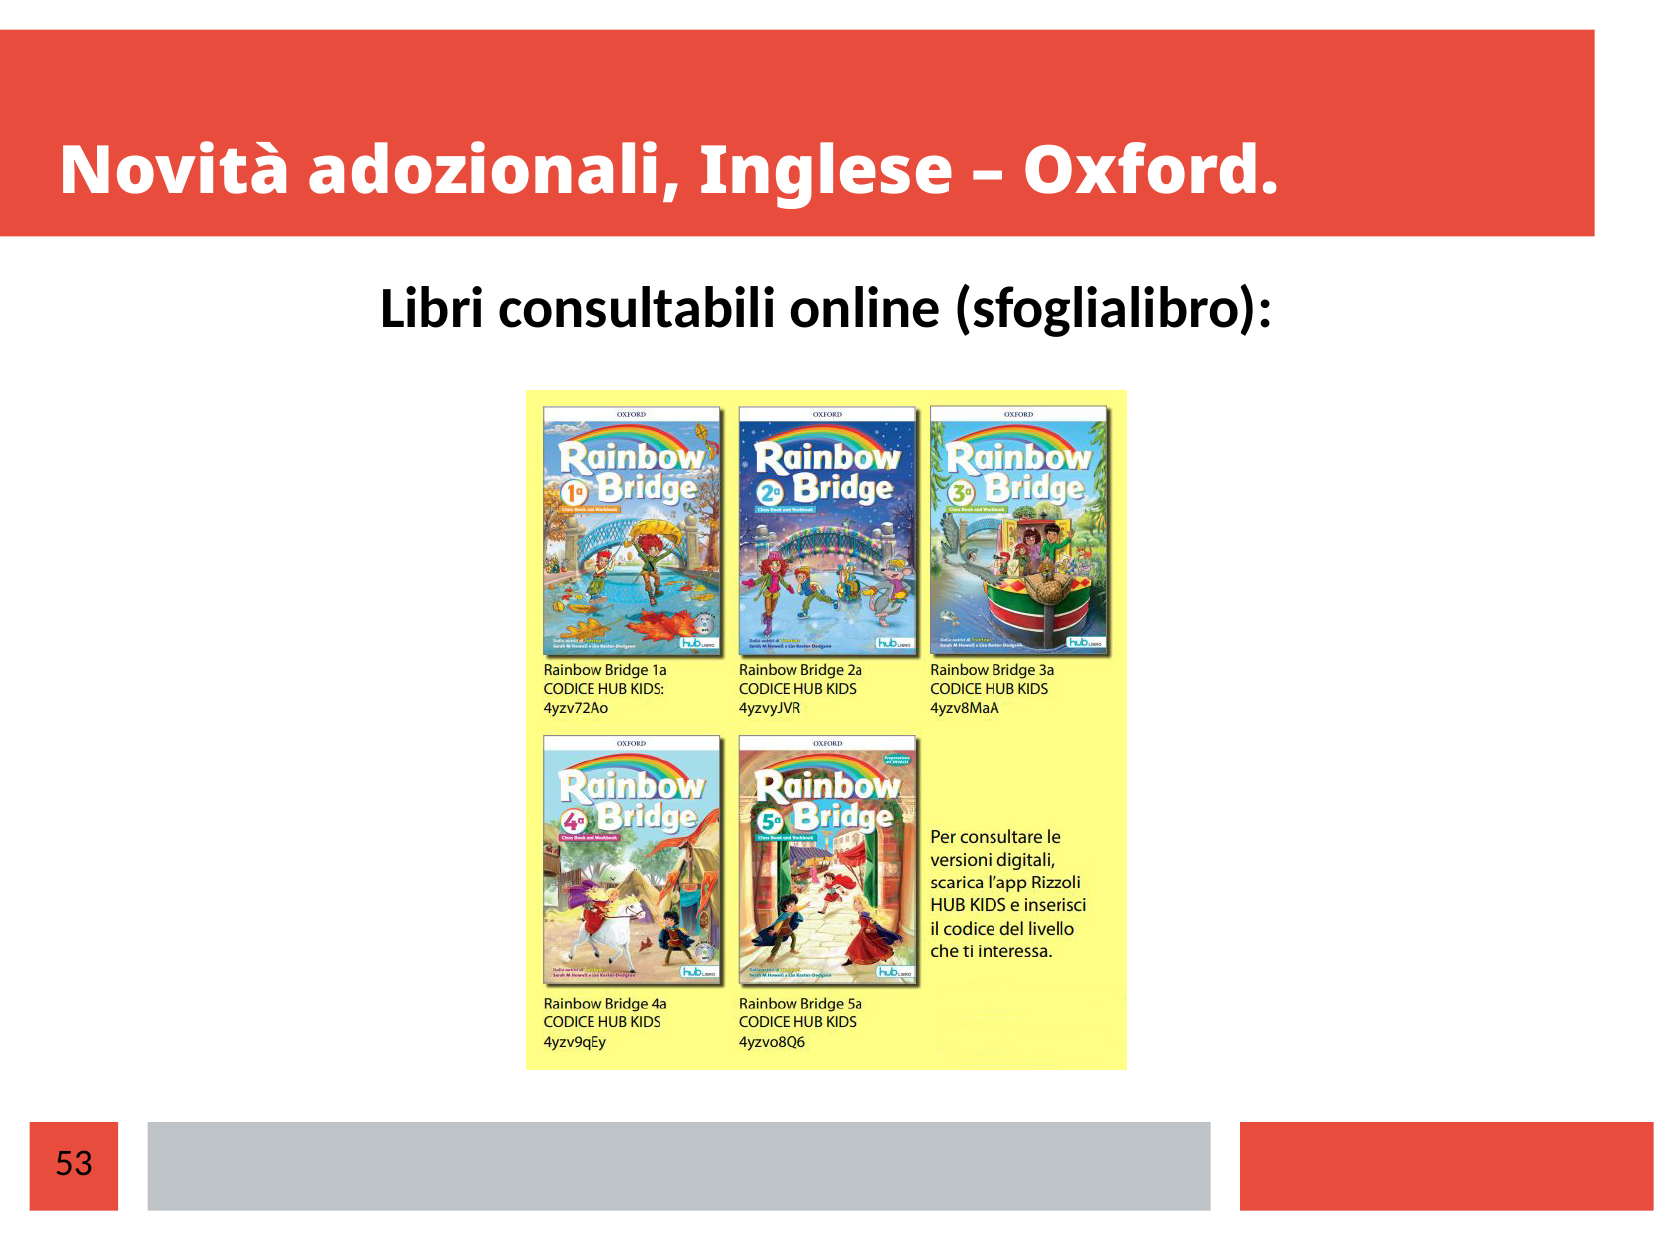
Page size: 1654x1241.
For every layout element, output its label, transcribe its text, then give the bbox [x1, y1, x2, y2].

text_box Libri consultabili online (sfoglialibro): [128, 217, 1525, 665]
picture [526, 390, 1127, 1070]
title Novità adozionali, Inglese – Oxford. [59, 59, 1595, 207]
text_box <numero> [29, 1122, 119, 1211]
